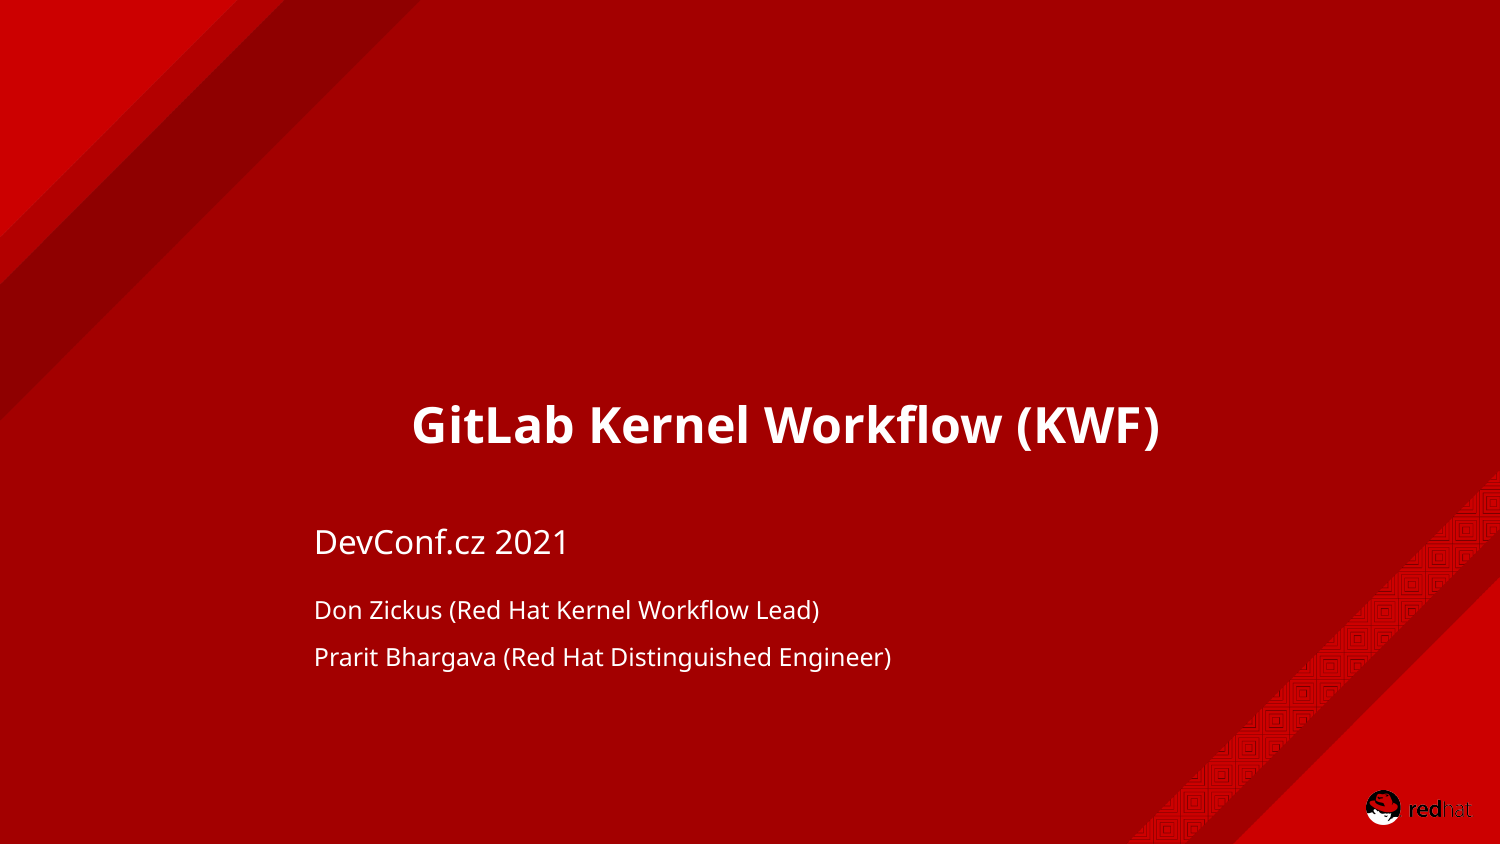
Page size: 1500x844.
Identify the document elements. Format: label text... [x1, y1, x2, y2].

subtitle Don Zickus (Red Hat Kernel Workflow Lead) Prarit Bhargava (Red Hat Distinguished Engineer) [298, 575, 1049, 772]
subtitle DevConf.cz 2021 [298, 500, 1124, 547]
title GitLab Kernel Workflow (KWF) [298, 356, 1274, 469]
picture [0, 0, 1500, 844]
